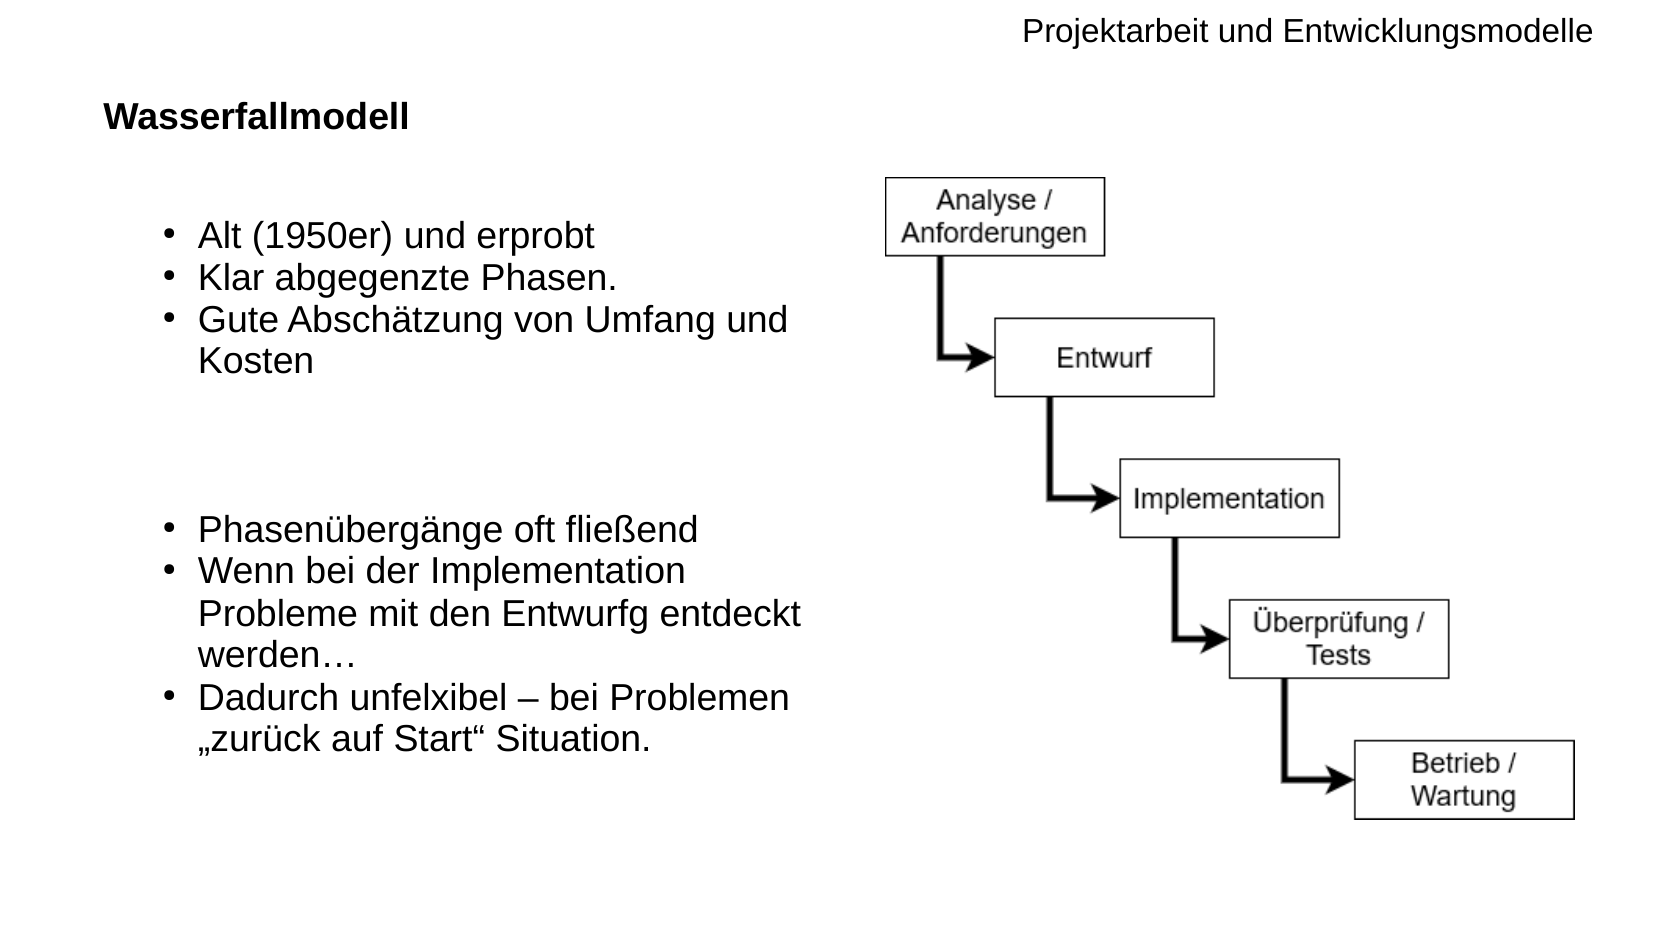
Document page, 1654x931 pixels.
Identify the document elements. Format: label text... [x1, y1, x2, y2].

text_box Alt (1950er) und erprobt Klar abgegenzte Phasen. Gute Abschätzung von Umfang und Kosten Phasenübergänge oft fließend Wenn bei der Implementation Probleme mit den Entwurfg entdeckt werden… Dadurch unfelxibel – bei Problemen „zurück auf Start“ Situation. [147, 206, 827, 768]
title Projektarbeit und Entwicklungsmodelle [106, 0, 1595, 63]
text_box Wasserfallmodell [88, 88, 562, 188]
picture [885, 177, 1575, 820]
